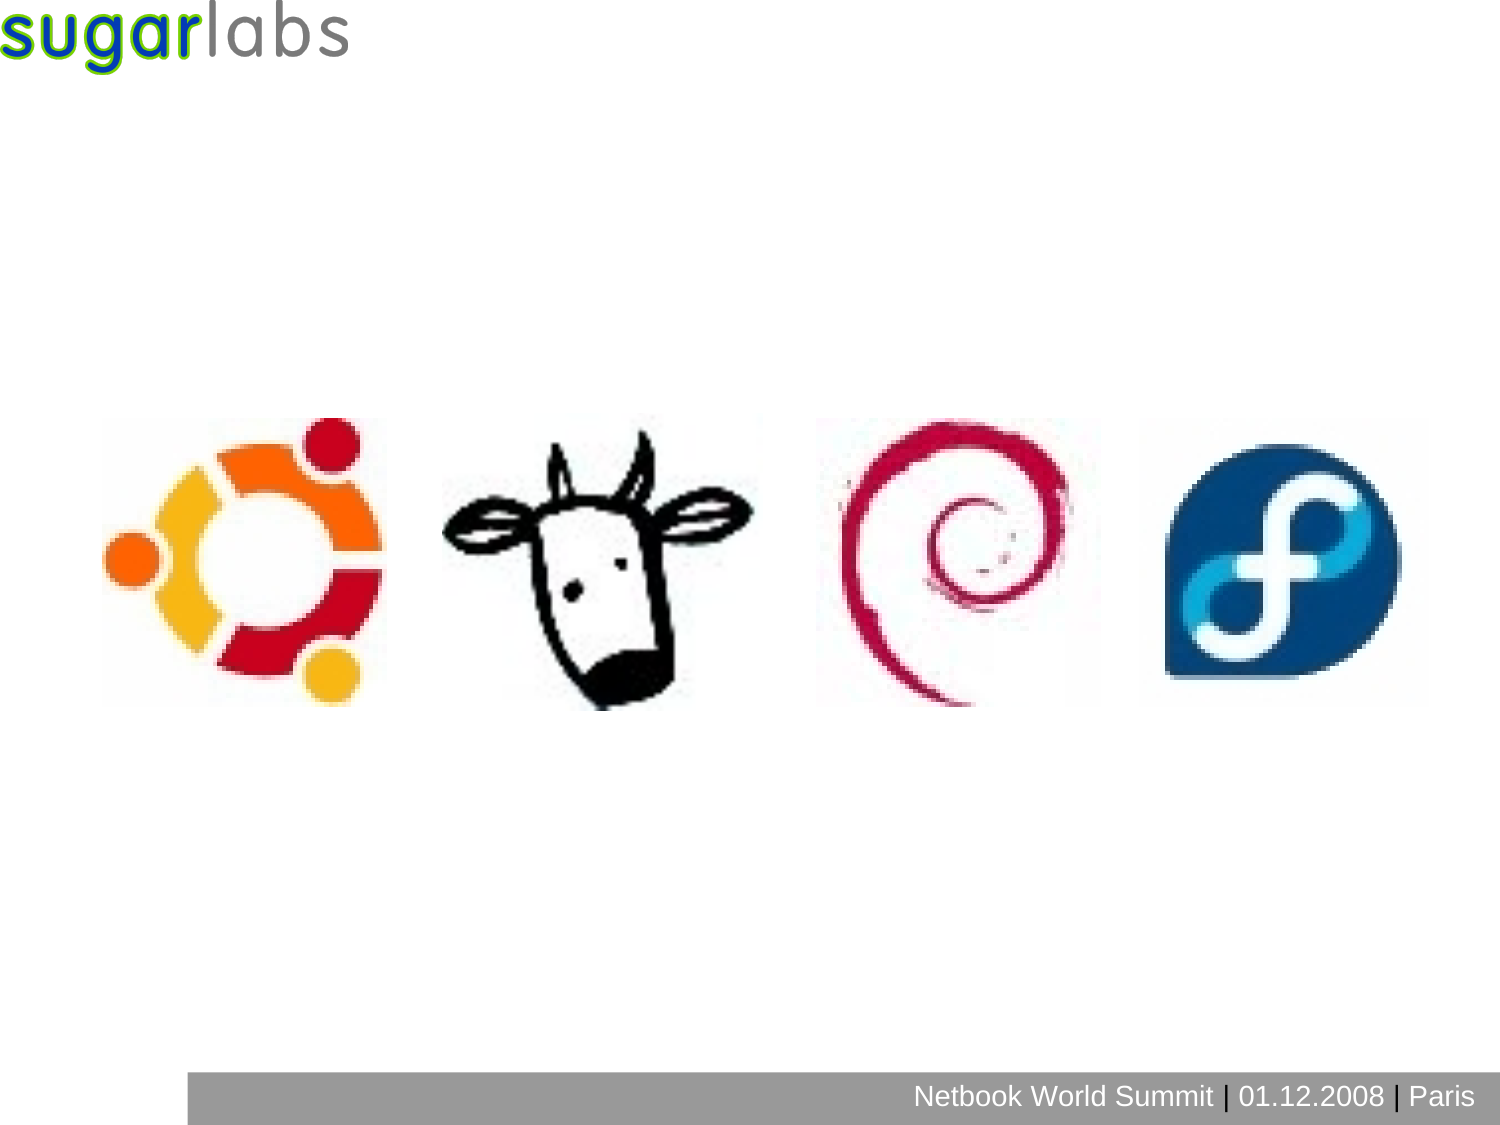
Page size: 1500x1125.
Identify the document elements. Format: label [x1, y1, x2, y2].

picture [816, 418, 1101, 707]
picture [0, 0, 348, 75]
picture [442, 413, 763, 712]
picture [1139, 418, 1429, 707]
picture [102, 418, 387, 707]
